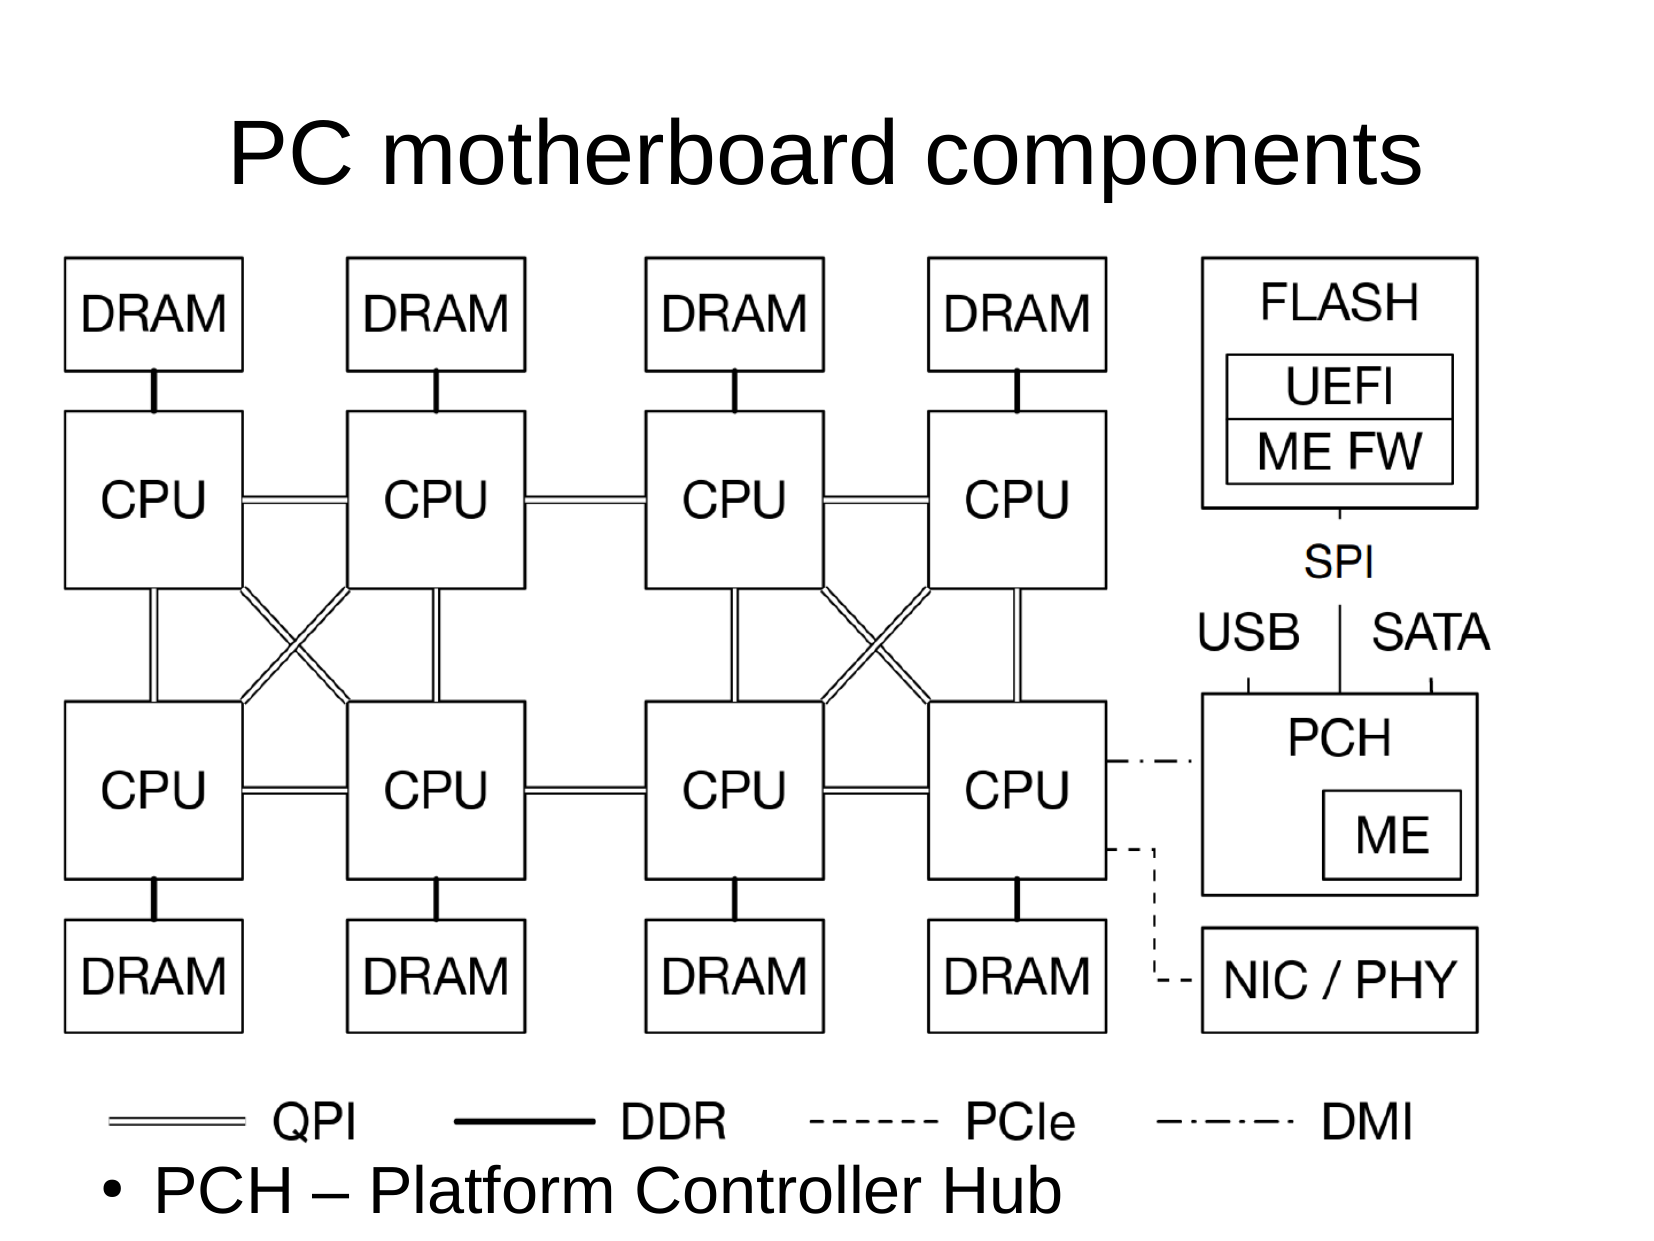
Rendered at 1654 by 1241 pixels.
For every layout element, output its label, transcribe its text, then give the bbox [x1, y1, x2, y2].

picture [37, 225, 1545, 1201]
title PC motherboard components [82, 49, 1571, 257]
list PCH – Platform Controller Hub [82, 1152, 1088, 1238]
